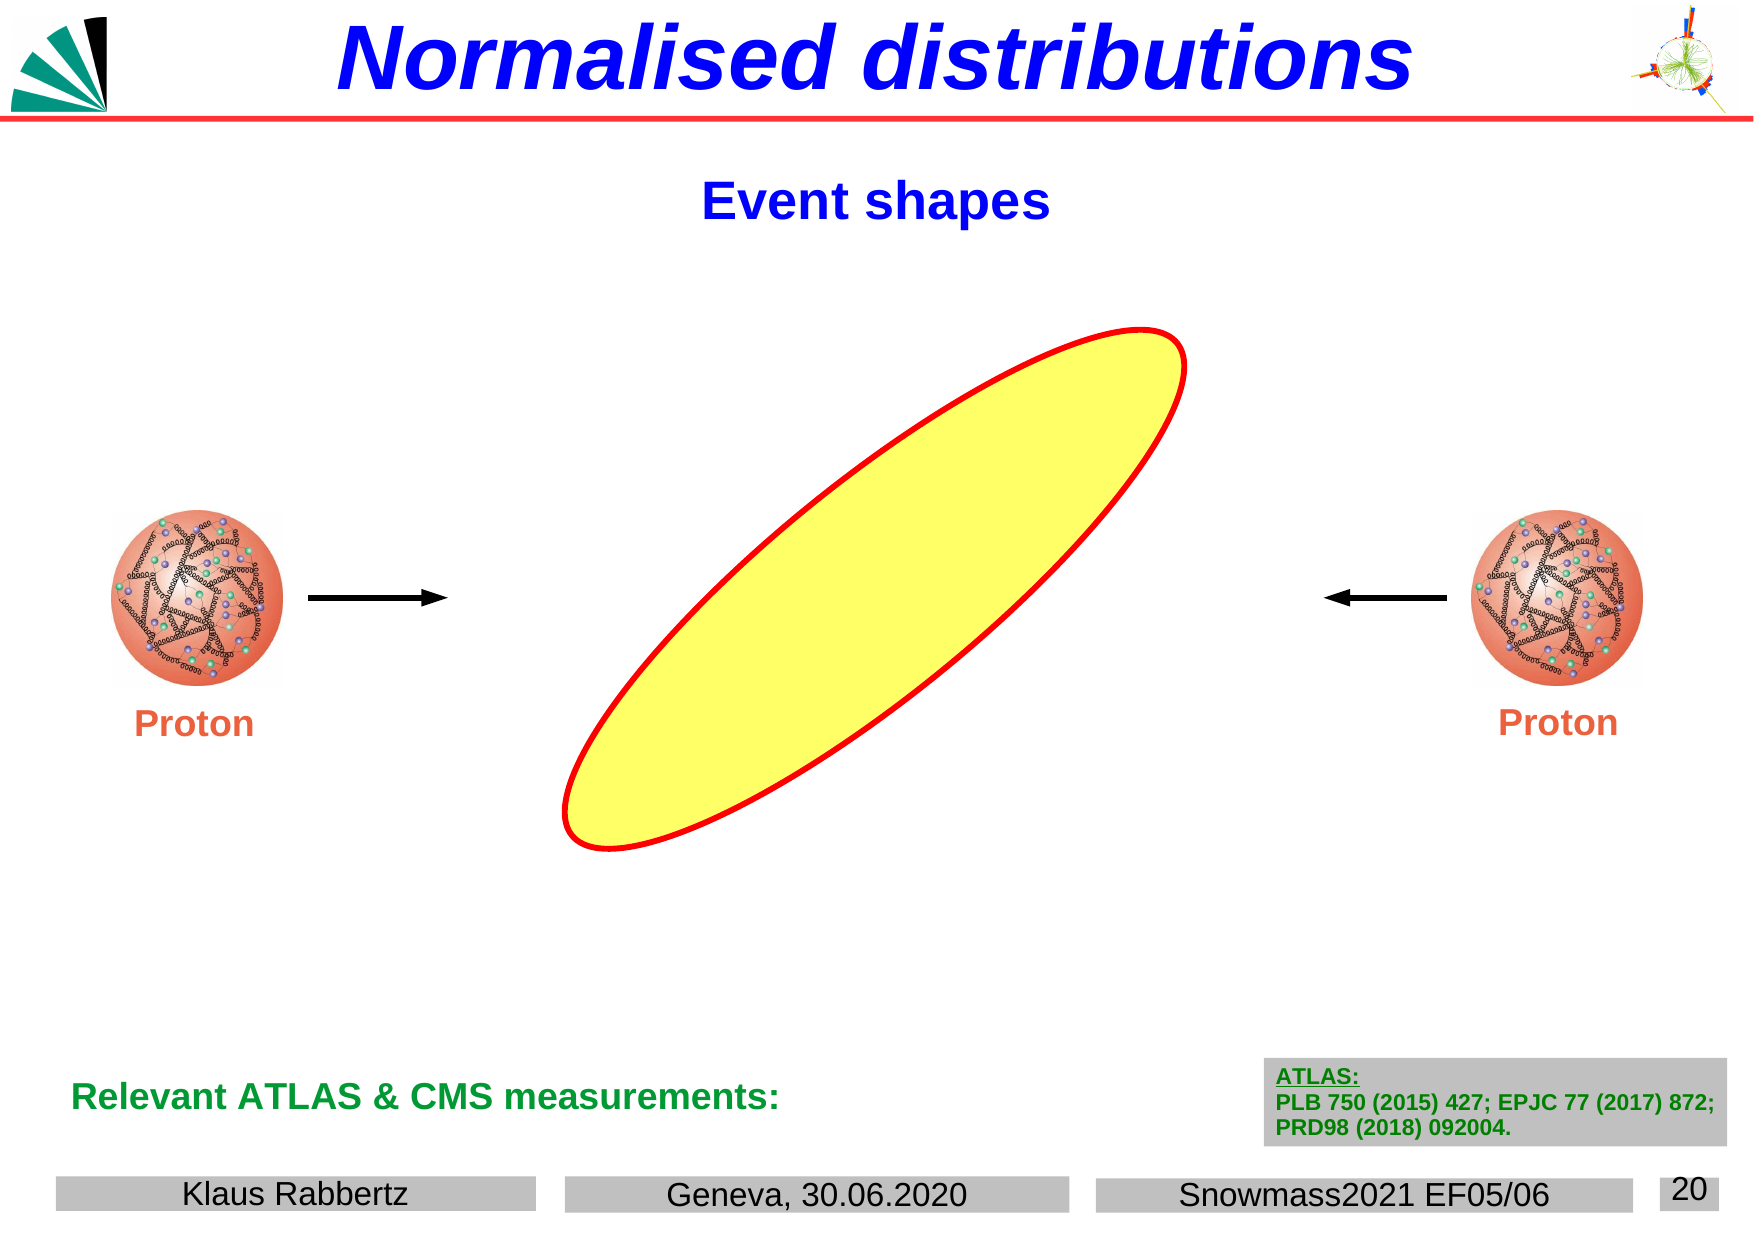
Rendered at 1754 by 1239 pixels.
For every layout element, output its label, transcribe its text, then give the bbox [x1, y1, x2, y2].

picture [111, 510, 283, 686]
picture [1471, 510, 1643, 686]
picture [11, 17, 107, 113]
text_box Relevant ATLAS & CMS measurements: [59, 1069, 793, 1124]
text_box Event shapes [689, 164, 1064, 238]
text_box Proton [122, 696, 269, 751]
text_box ATLAS: PLB 750 (2015) 427; EPJC 77 (2017) 872; PRD98 (2018) 092004. [1263, 1057, 1728, 1147]
picture [1631, 5, 1739, 113]
title Normalised distributions [124, 0, 1630, 116]
text_box Proton [1486, 695, 1632, 751]
text_box [564, 329, 1185, 849]
